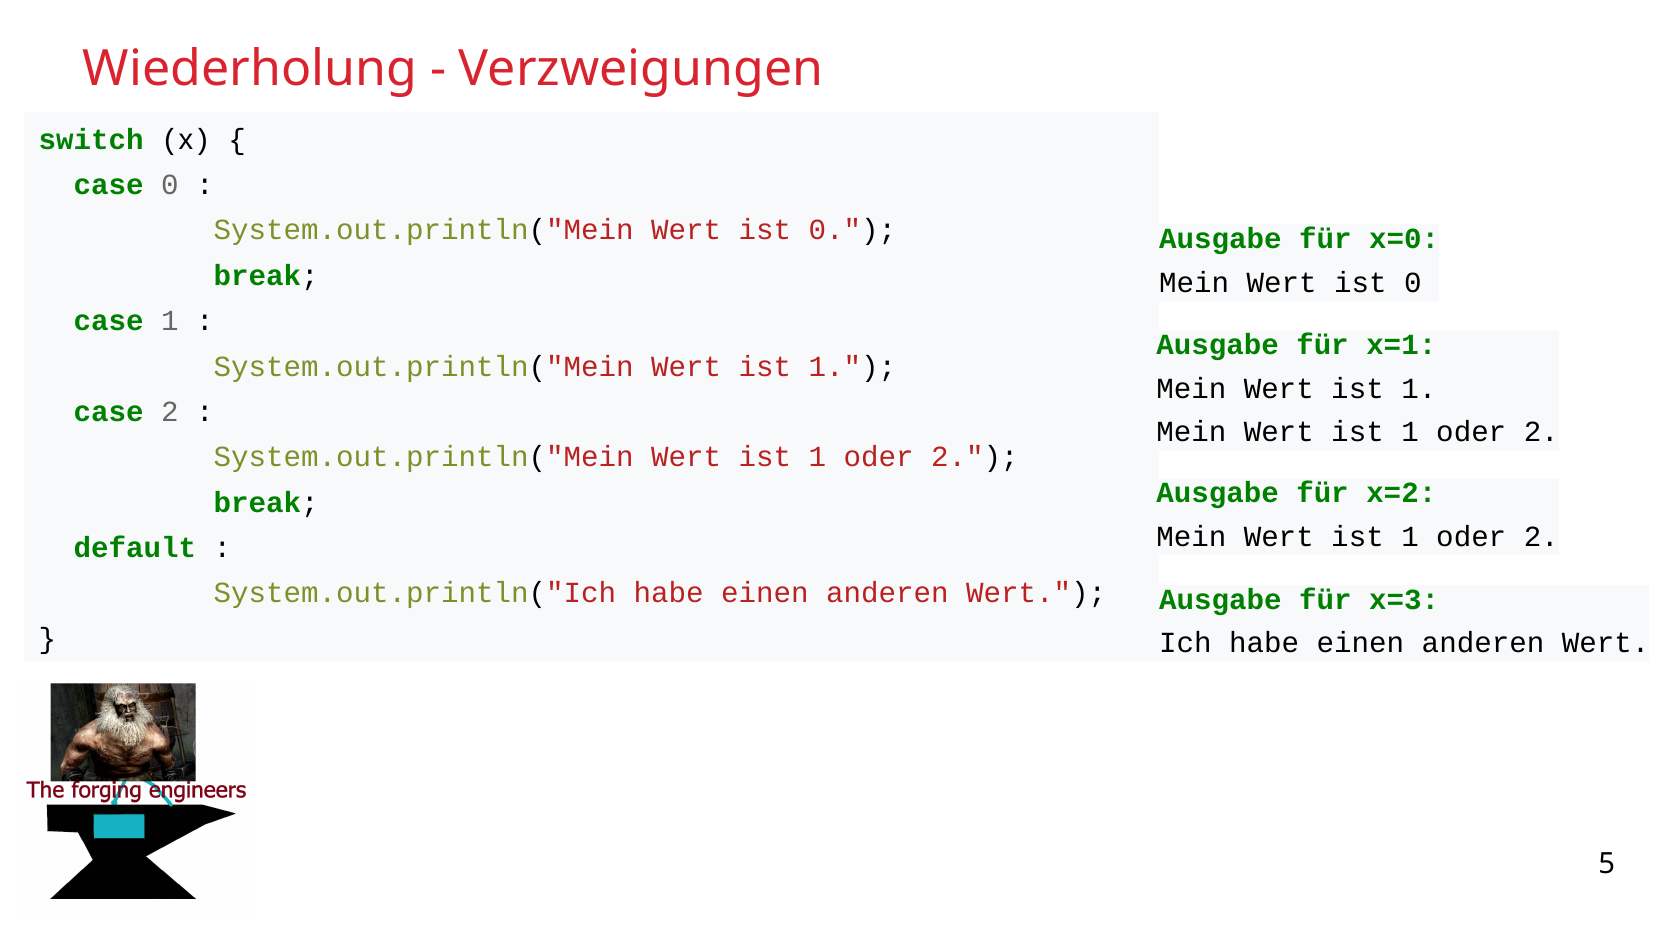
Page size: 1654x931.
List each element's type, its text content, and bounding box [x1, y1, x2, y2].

text_box Ausgabe für x=0: Mein Wert ist 0 [1159, 224, 1439, 301]
title Wiederholung - Verzweigungen [82, 37, 1571, 95]
text_box switch (x) { case 0 : System.out.println("Mein Wert ist 0."); break; case 1 : System.out.println("Mein Wert ist 1."); case 2 : System.out.println("Mein Wert ist 1 oder 2."); break; default : System.out.println("Ich habe einen anderen Wert."); } [24, 112, 1159, 661]
text_box Ausgabe für x=2: Mein Wert ist 1 oder 2. [1156, 479, 1559, 555]
text_box Ausgabe für x=3: Ich habe einen anderen Wert. [1159, 585, 1649, 661]
picture [17, 679, 254, 916]
text_box Ausgabe für x=1: Mein Wert ist 1. Mein Wert ist 1 oder 2. [1156, 331, 1559, 451]
